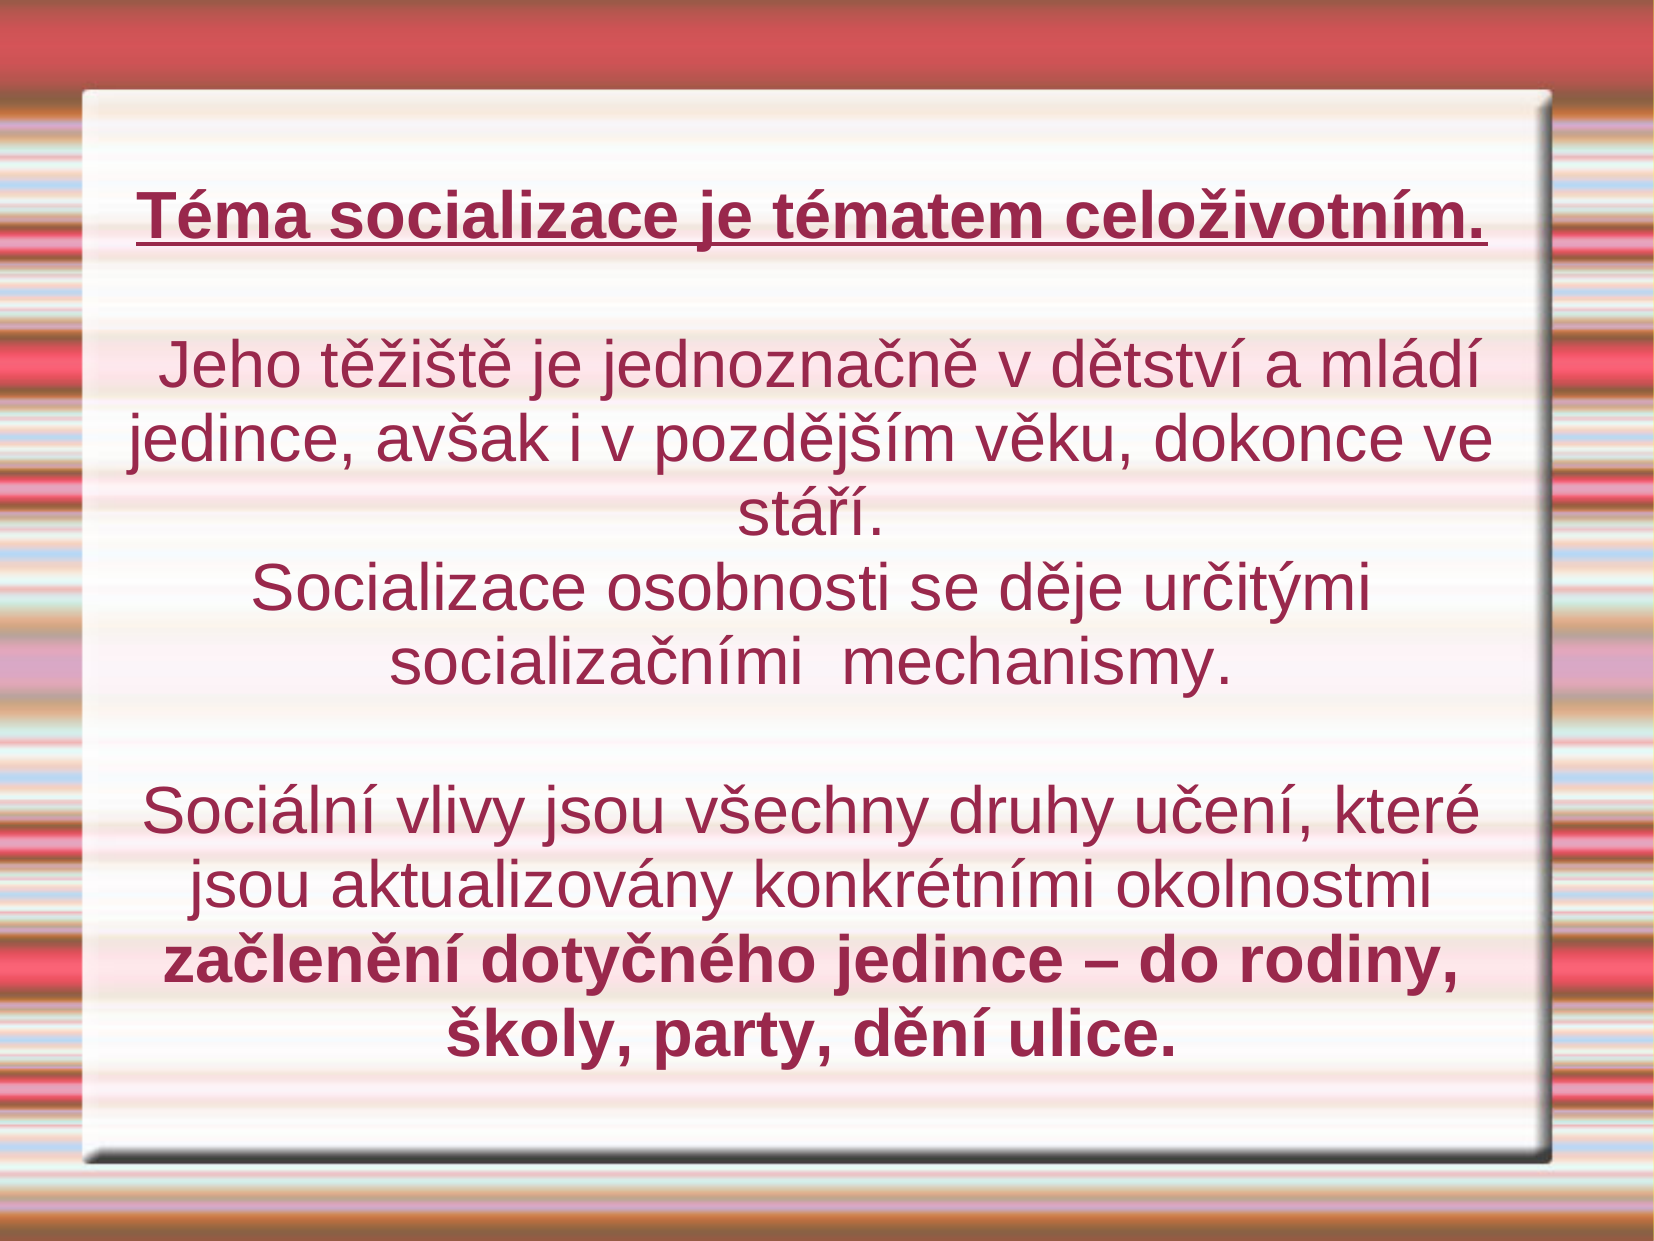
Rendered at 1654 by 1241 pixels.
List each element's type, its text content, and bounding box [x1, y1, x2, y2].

subtitle Téma socializace je tématem celoživotním. Jeho těžiště je jednoznačně v dětství a mládí jedince, avšak i v pozdějším věku, dokonce ve stáří. Socializace osobnosti se děje určitými socializačními mechanismy. Sociální vlivy jsou všechny druhy učení, které jsou aktualizovány konkrétními okolnostmi začlenění dotyčného jedince – do rodiny, školy, party, dění ulice. [88, 88, 1536, 1152]
